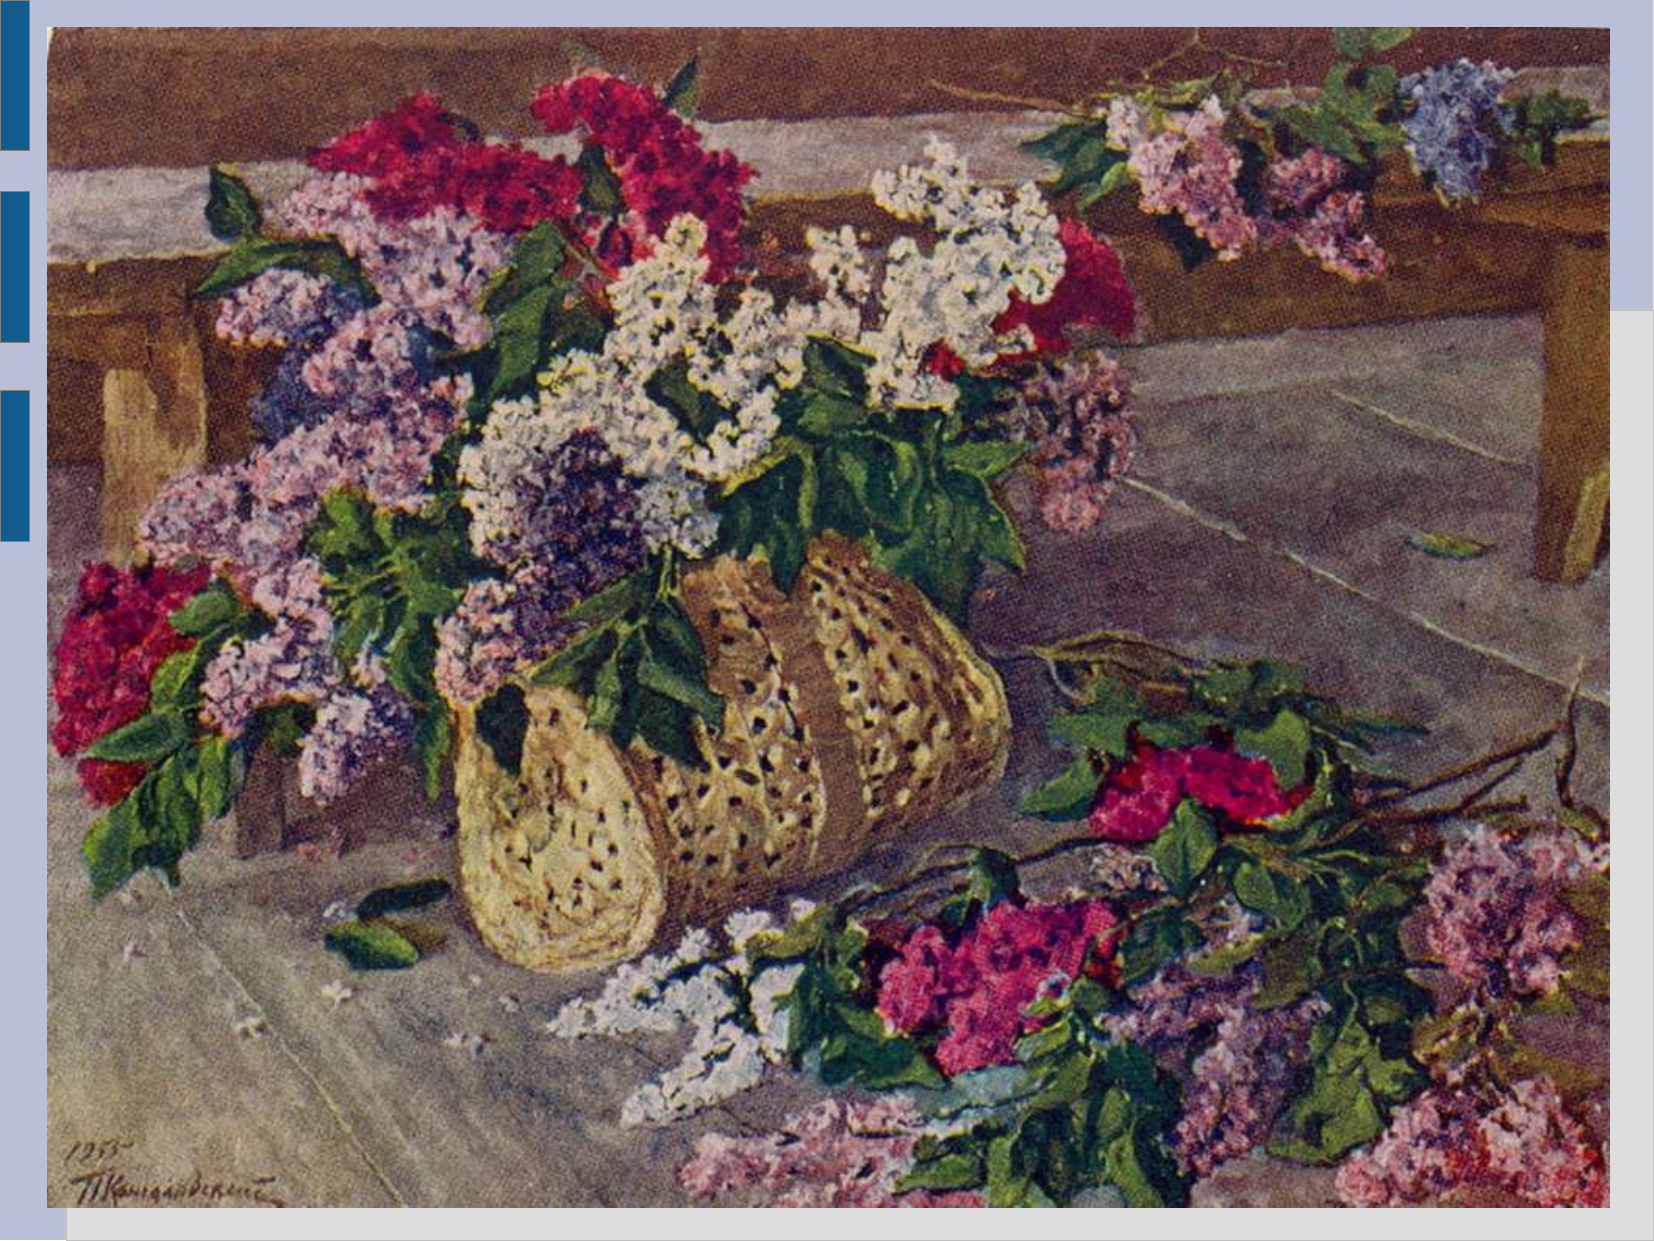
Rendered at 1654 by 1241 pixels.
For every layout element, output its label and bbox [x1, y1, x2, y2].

picture [47, 27, 1610, 1208]
